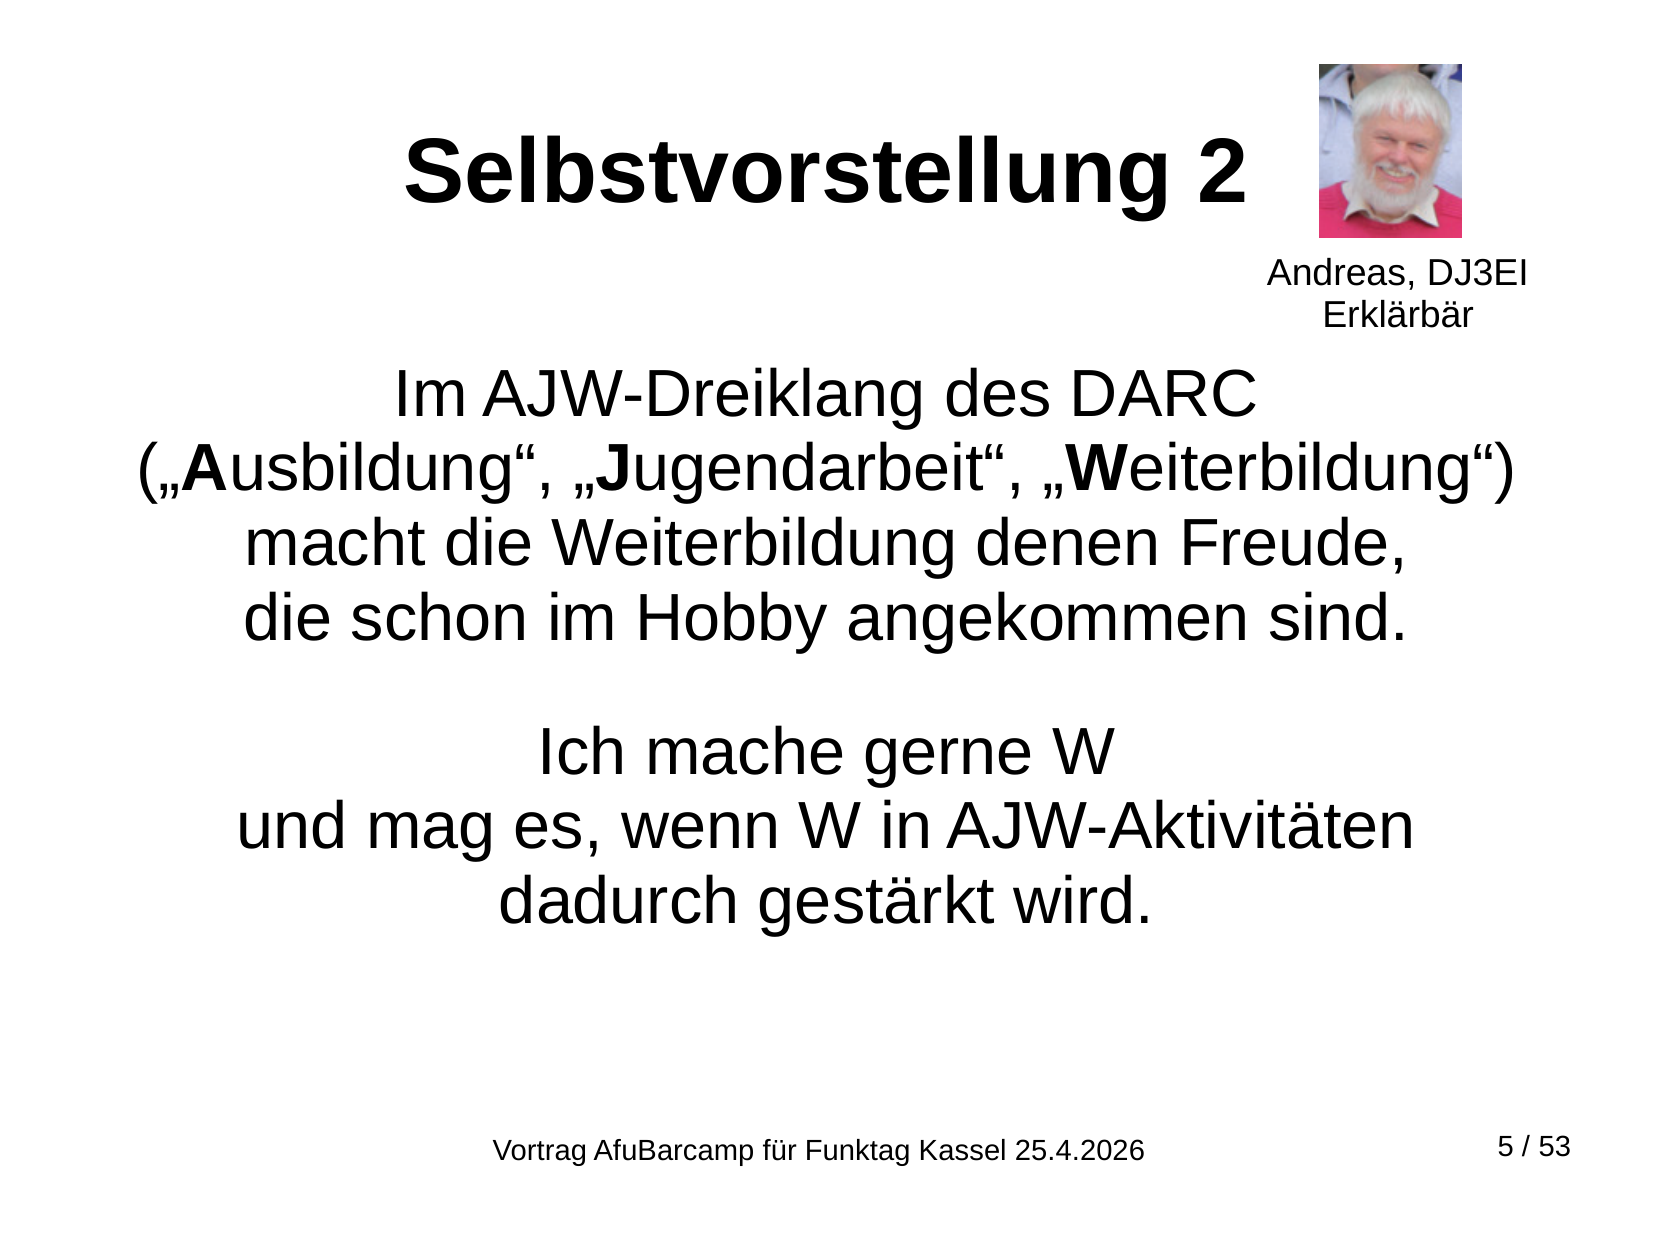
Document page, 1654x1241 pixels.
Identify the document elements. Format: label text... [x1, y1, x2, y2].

text_box Andreas, DJ3EI Erklärbär [1251, 243, 1545, 343]
title Selbstvorstellung 2 [82, 35, 1571, 308]
list Im AJW-Dreiklang des DARC („Ausbildung“, „Jugendarbeit“, „Weiterbildung“) macht die Weiterbildung denen Freude, die schon im Hobby angekommen sind. Ich mache gerne W und mag es, wenn W in AJW-Aktivitäten dadurch gestärkt wird. [82, 355, 1571, 1075]
picture [1319, 64, 1462, 238]
